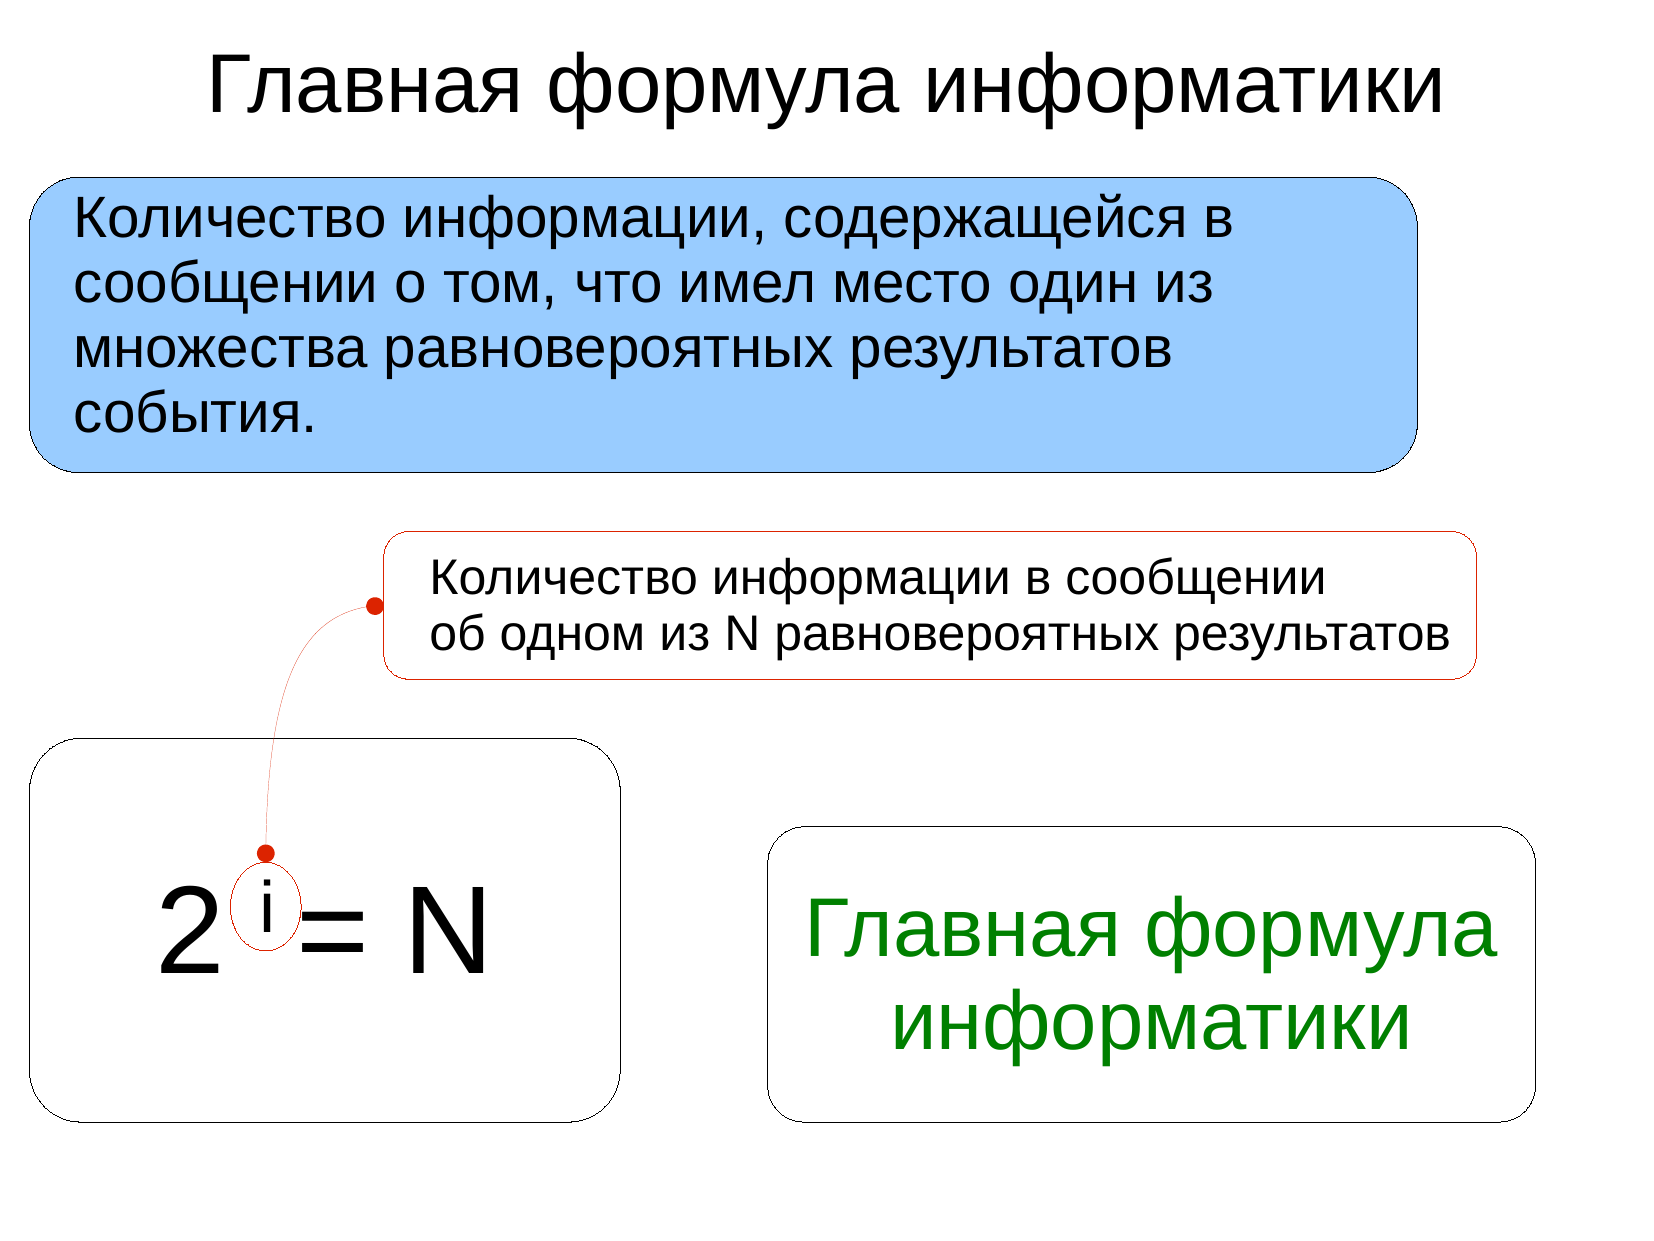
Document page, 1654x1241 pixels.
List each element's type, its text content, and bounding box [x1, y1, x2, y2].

text_box Количество информации, содержащейся в сообщении о том, что имел место один из множества равновероятных результатов события. [59, 177, 1388, 452]
text_box Главная формула информатики [767, 826, 1536, 1123]
text_box 2 i = N [29, 738, 621, 1123]
text_box [230, 862, 302, 951]
text_box [29, 181, 1418, 473]
text_box Количество информации в сообщении об одном из N равновероятных результатов [383, 531, 1477, 680]
text_box Главная формула информатики [88, 29, 1565, 138]
